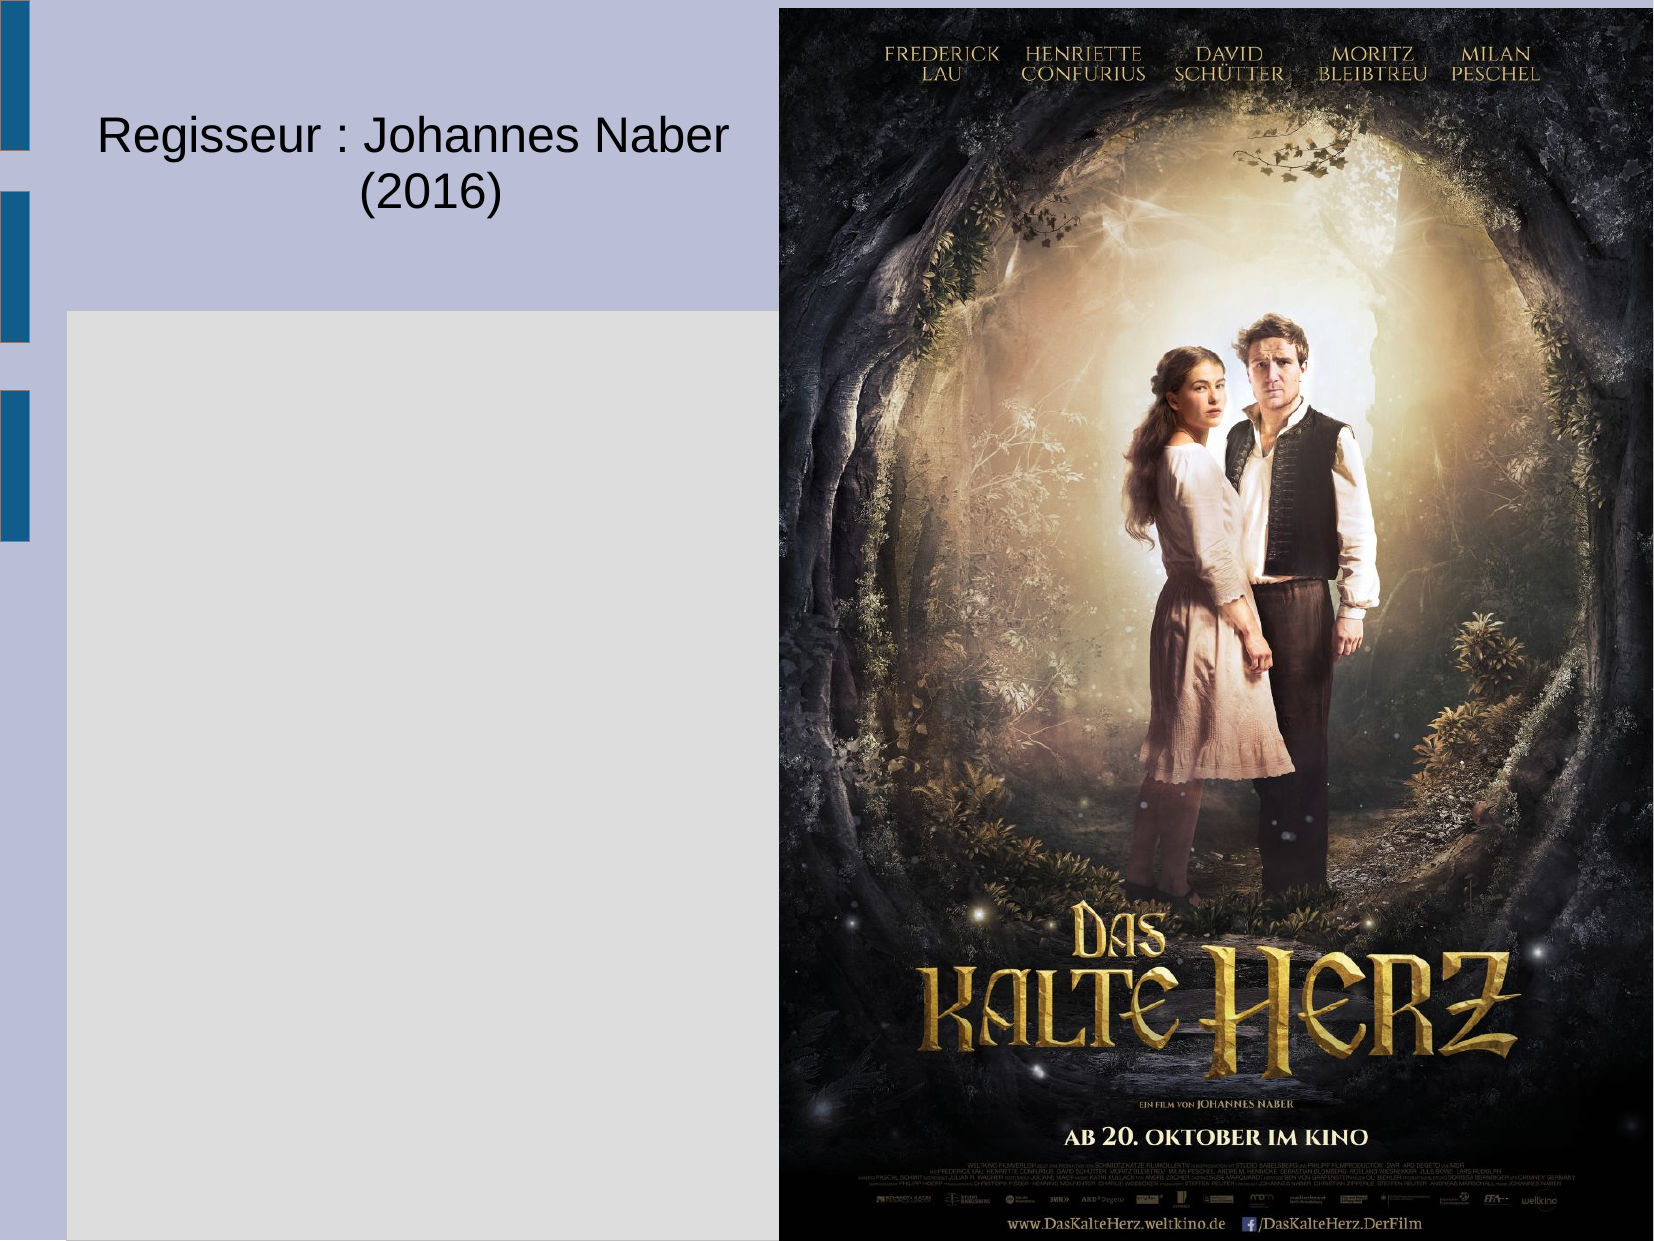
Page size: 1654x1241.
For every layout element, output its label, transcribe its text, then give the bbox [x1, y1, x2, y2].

picture [779, 8, 1653, 1241]
subtitle Regisseur : Johannes Naber (2016) [59, 42, 768, 284]
